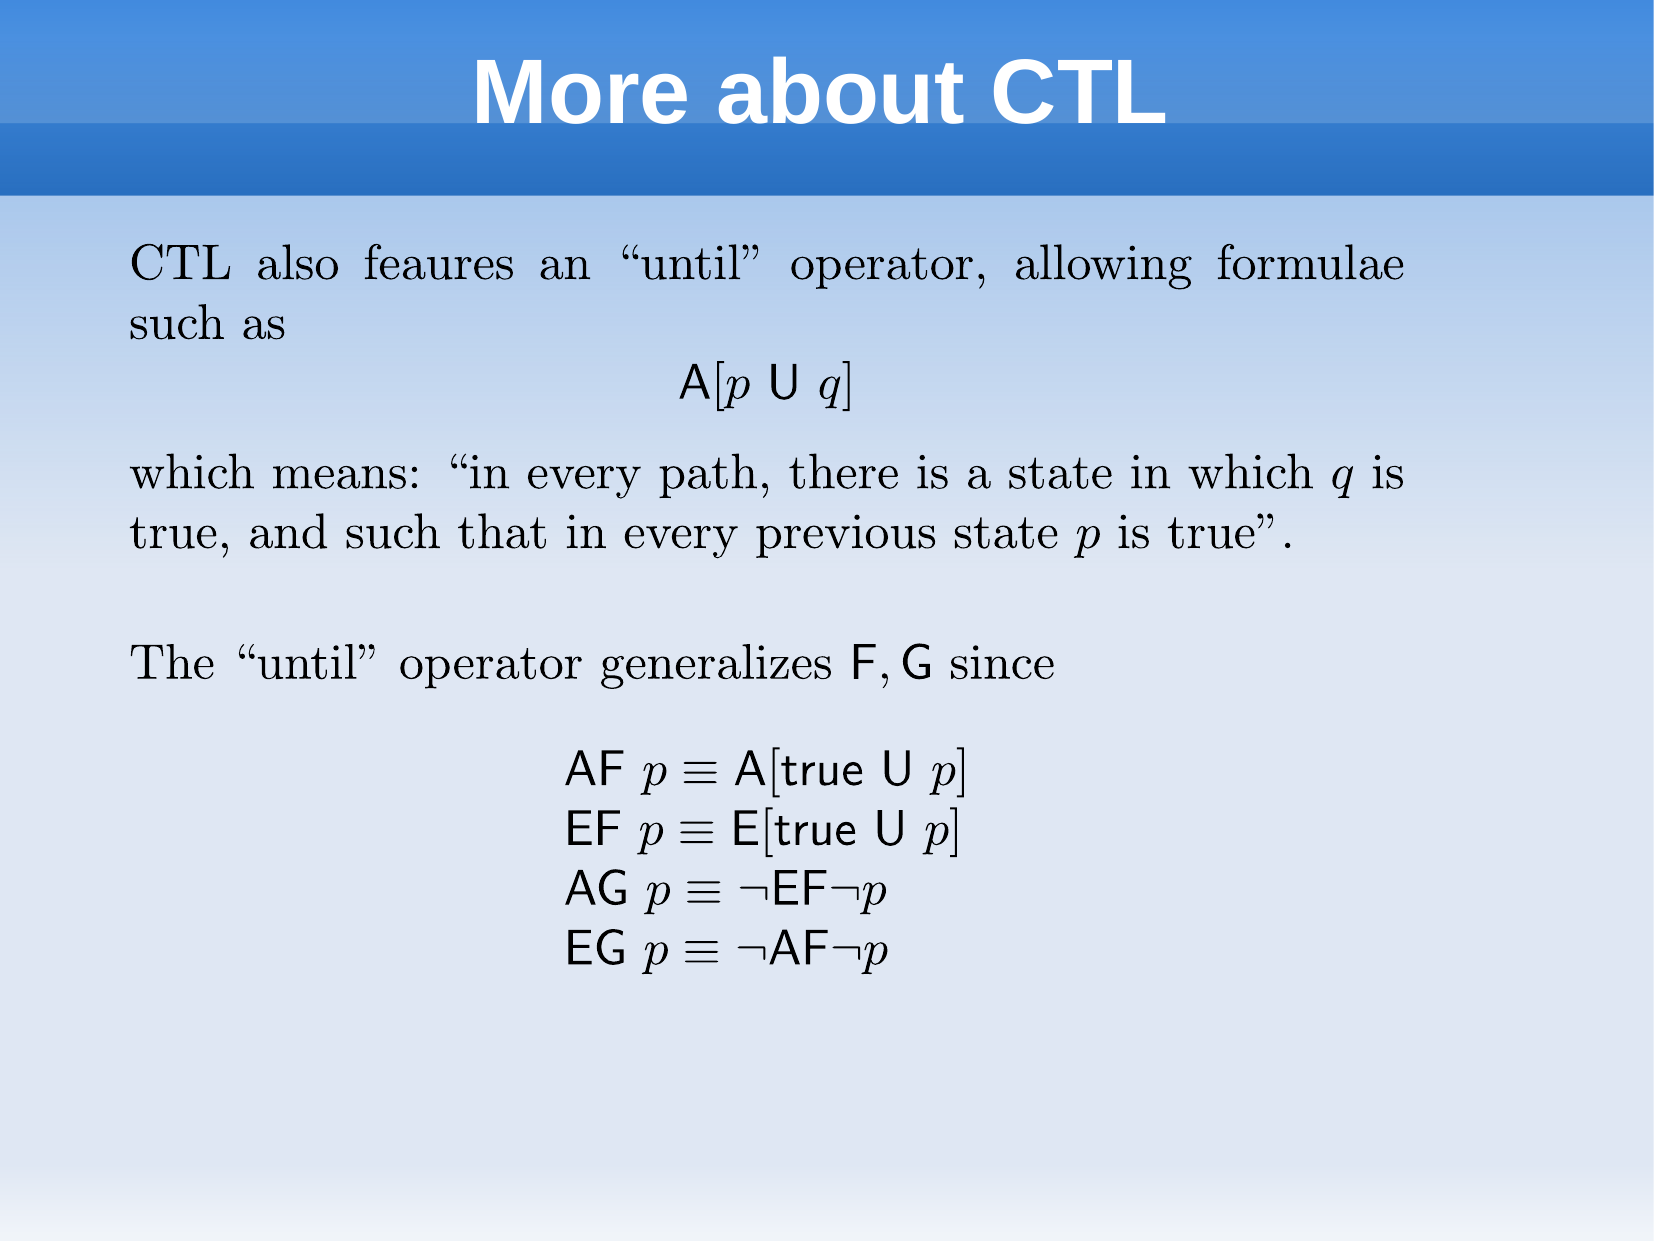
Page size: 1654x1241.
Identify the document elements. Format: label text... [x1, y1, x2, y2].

text_box [128, 243, 1405, 975]
title More about CTL [76, 0, 1565, 188]
picture [0, 0, 1654, 1241]
